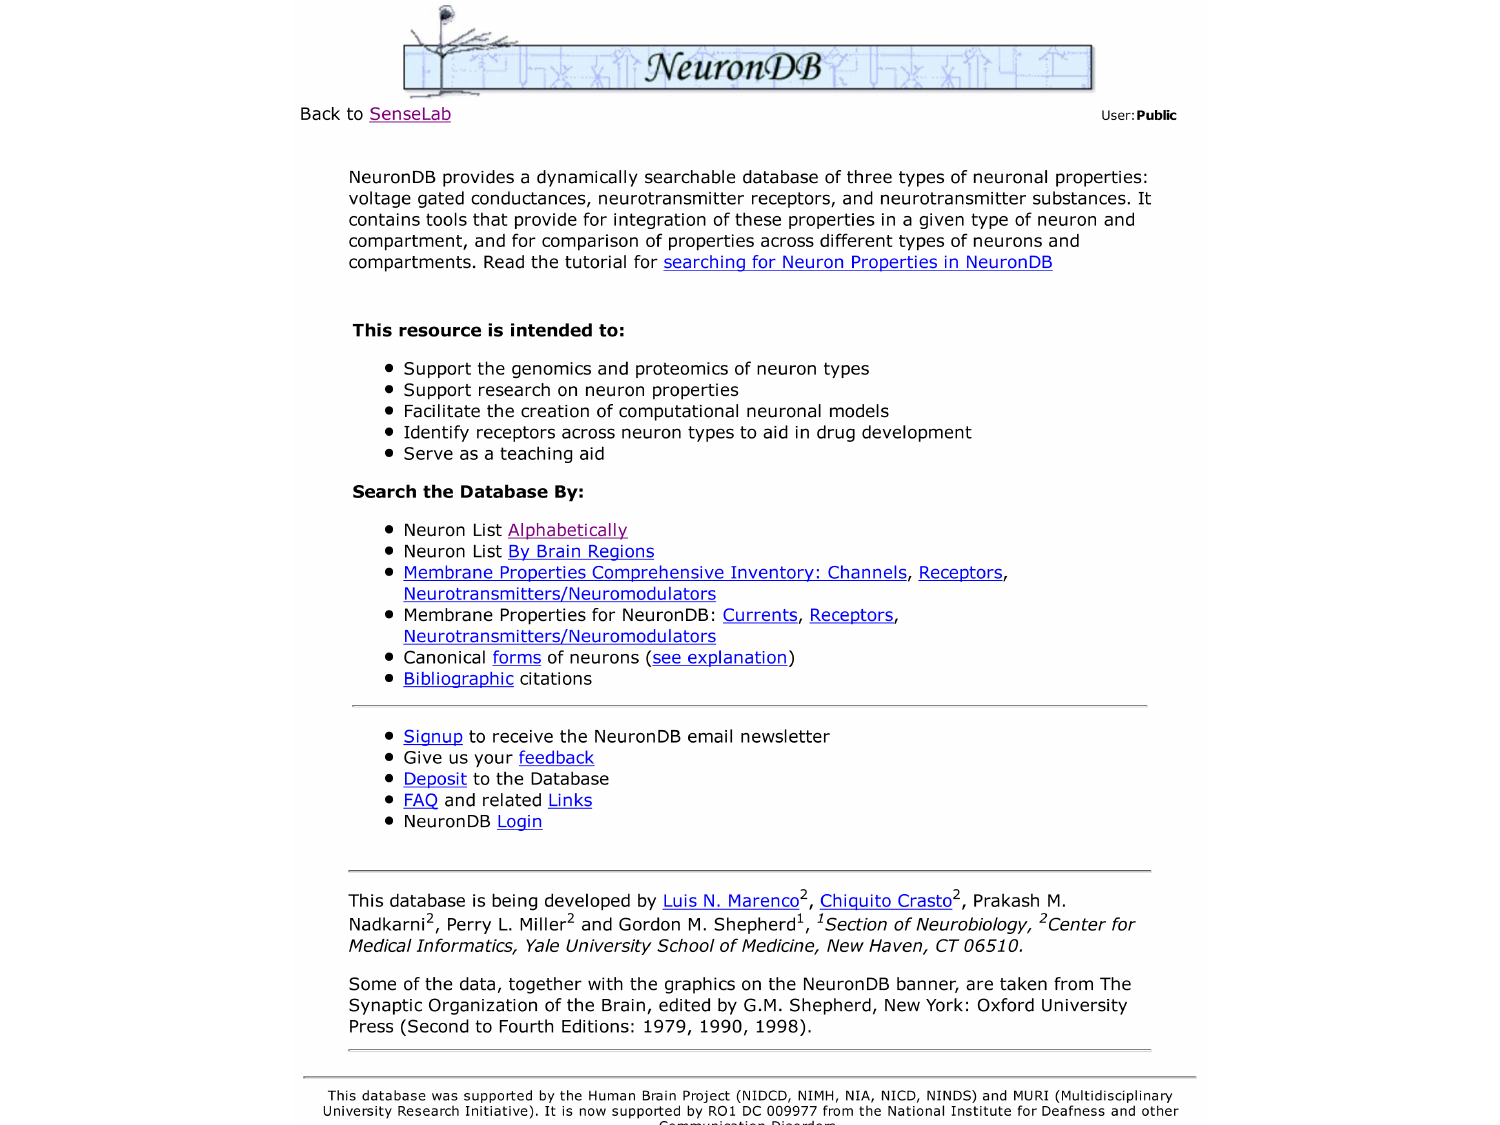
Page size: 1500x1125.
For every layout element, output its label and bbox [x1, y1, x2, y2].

picture [291, 0, 1209, 1125]
